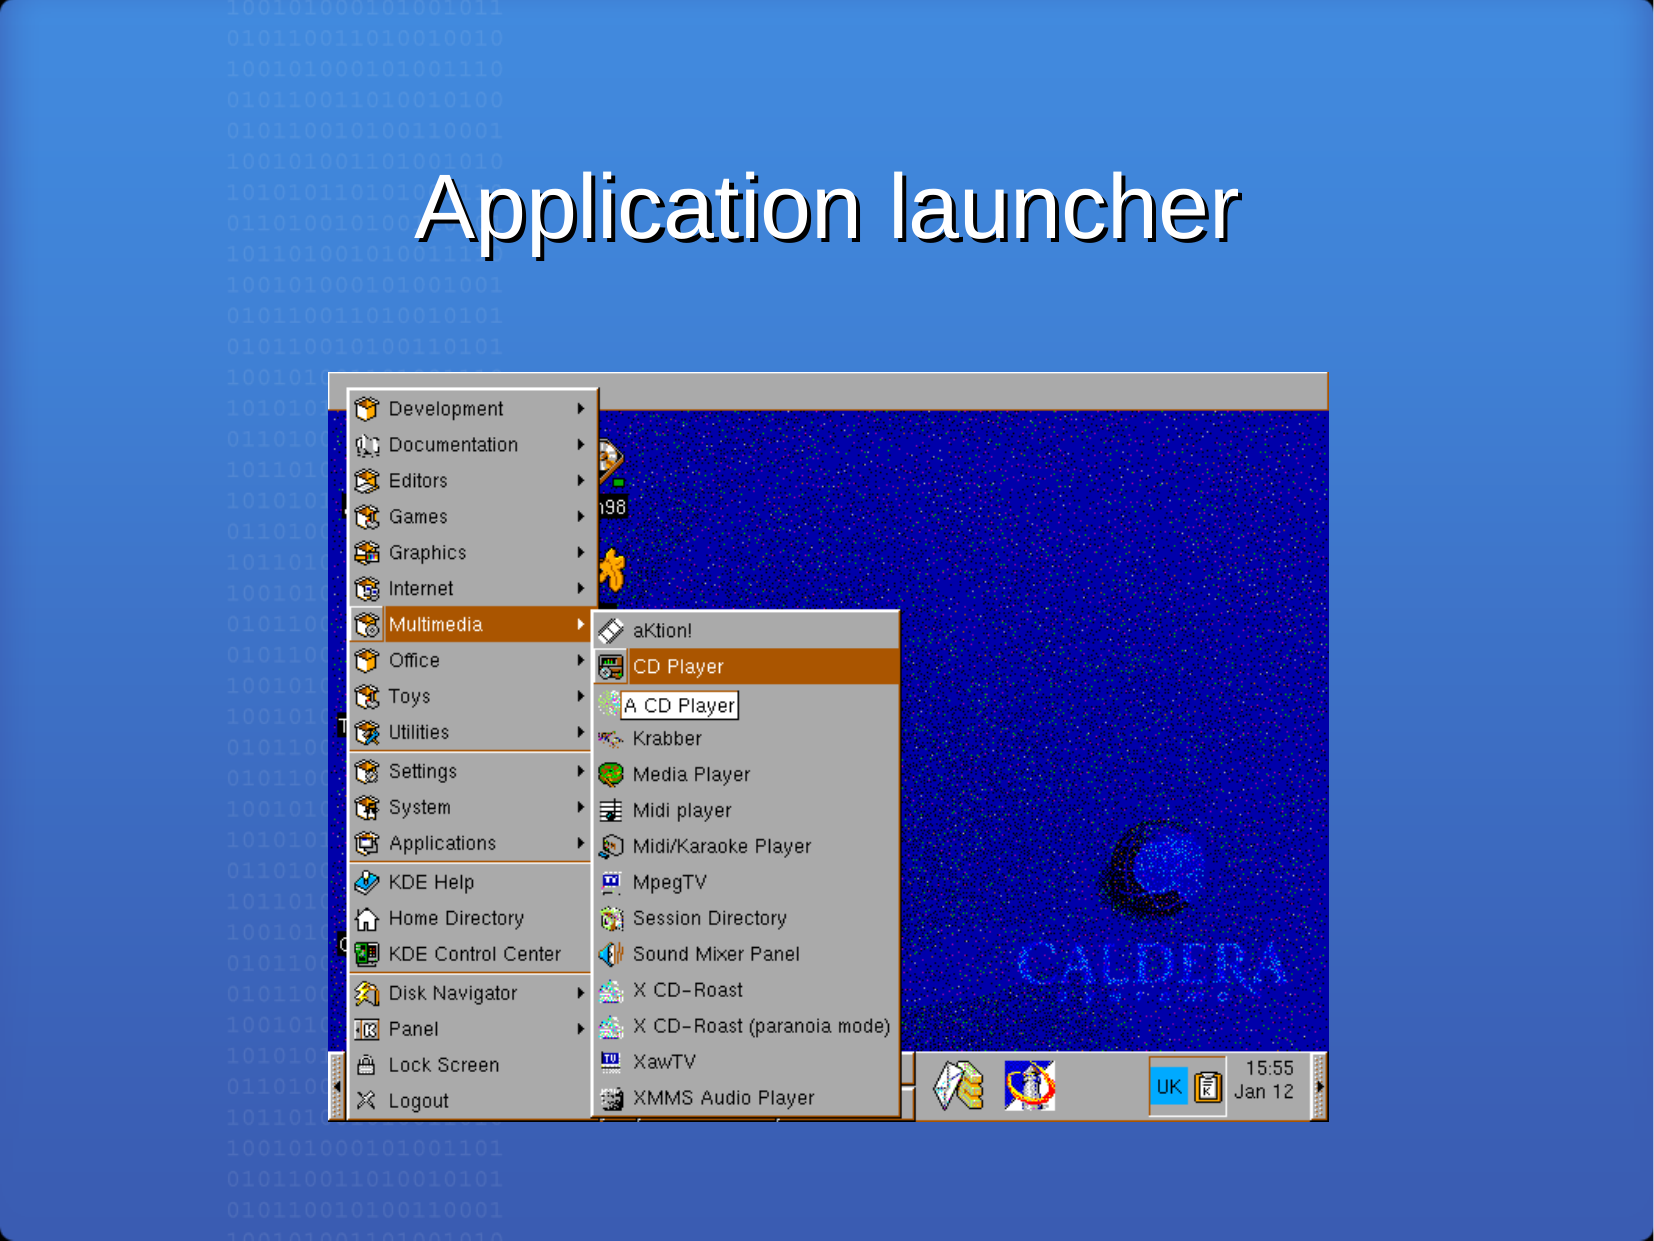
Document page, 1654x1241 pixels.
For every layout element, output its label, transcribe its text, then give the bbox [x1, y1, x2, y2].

title Application launcher [121, 110, 1534, 303]
picture [0, 0, 1654, 1241]
chart [121, 344, 1534, 1127]
